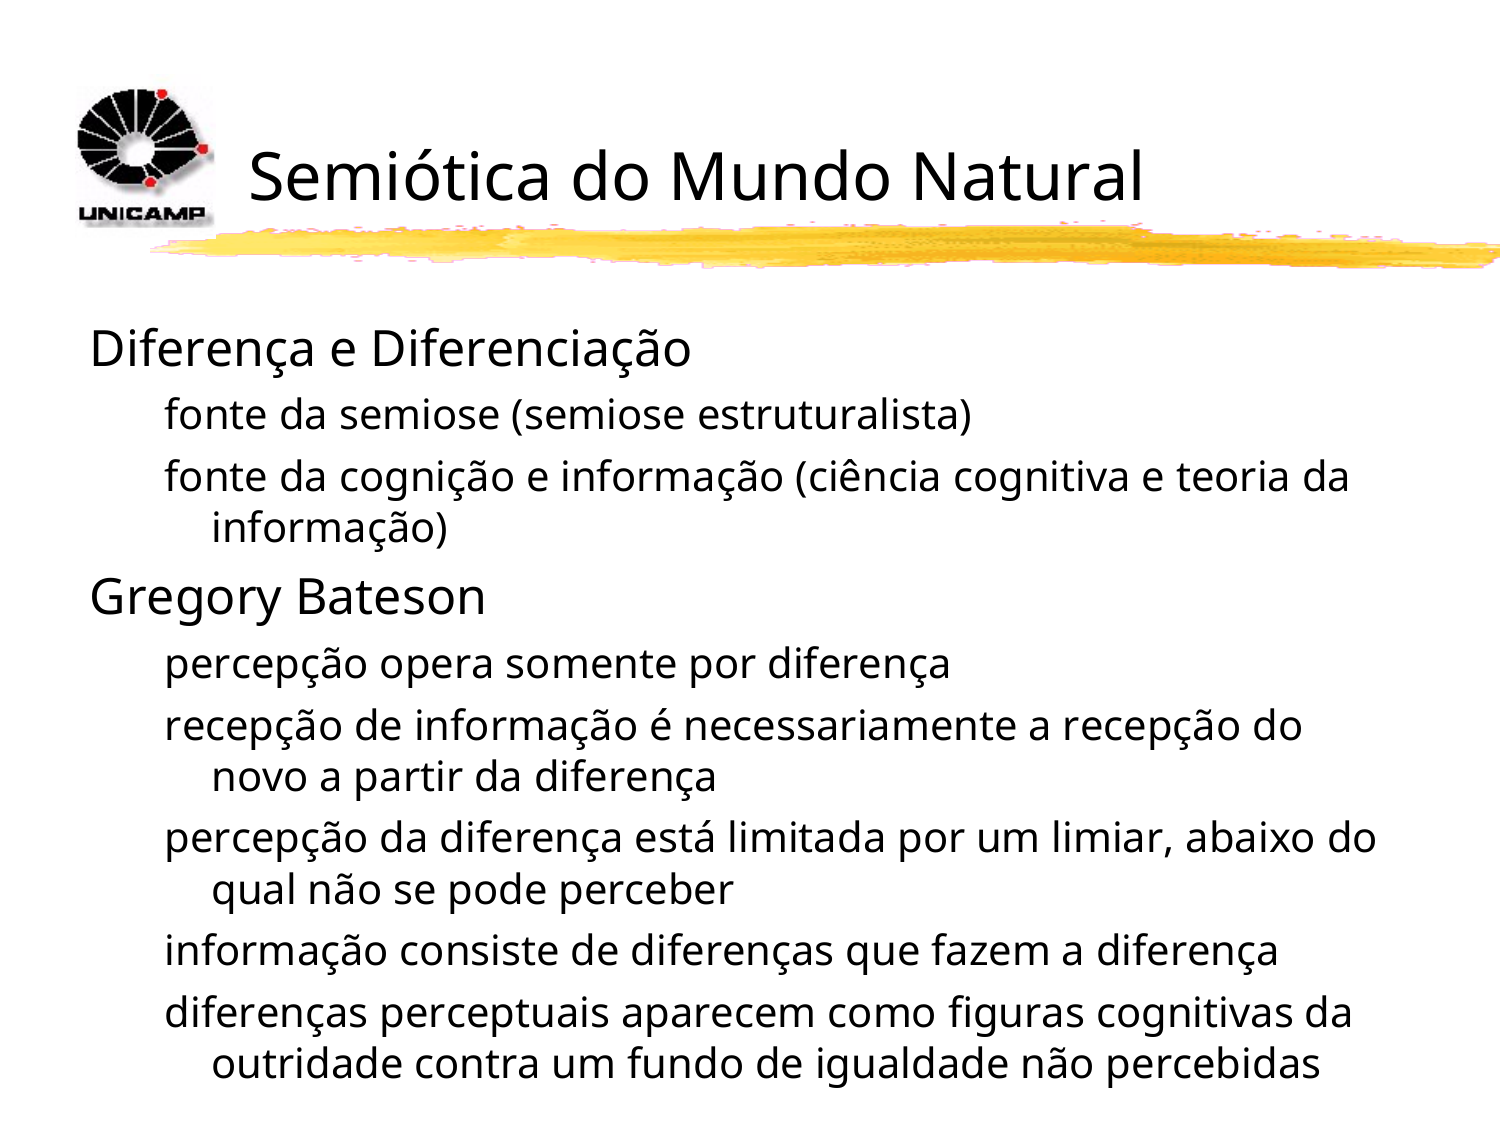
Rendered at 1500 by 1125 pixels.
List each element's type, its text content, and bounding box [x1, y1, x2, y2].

title Semiótica do Mundo Natural [233, 37, 1434, 225]
list Diferença e Diferenciação fonte da semiose (semiose estruturalista) fonte da cognição e informação (ciência cognitiva e teoria da informação) Gregory Bateson percepção opera somente por diferença recepção de informação é necessariamente a recepção do novo a partir da diferença percepção da diferença está limitada por um limiar, abaixo do qual não se pode perceber informação consiste de diferenças que fazem a diferença diferenças perceptuais aparecem como figuras cognitivas da outridade contra um fundo de igualdade não percebidas [74, 309, 1417, 1013]
picture [75, 74, 1500, 279]
